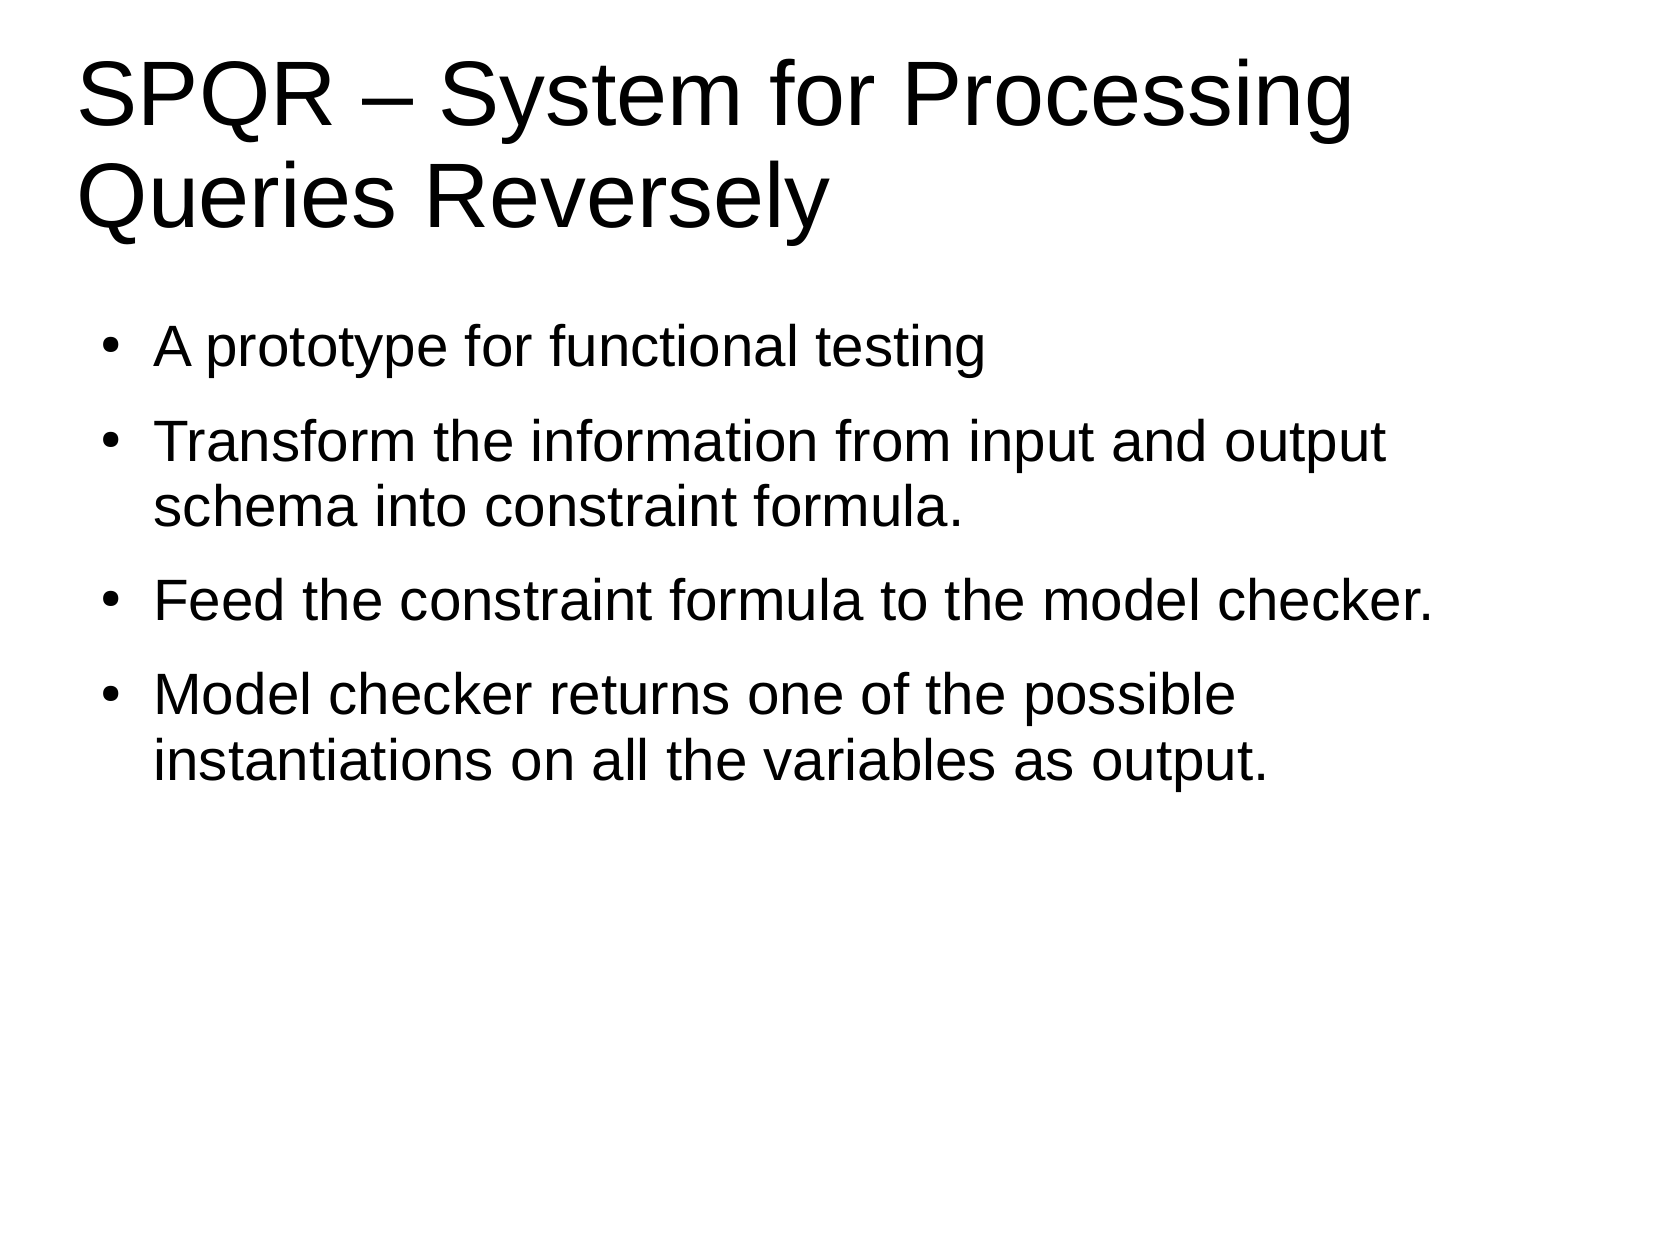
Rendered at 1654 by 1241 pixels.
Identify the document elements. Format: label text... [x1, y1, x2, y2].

list A prototype for functional testing Transform the information from input and output schema into constraint formula. Feed the constraint formula to the model checker. Model checker returns one of the possible instantiations on all the variables as output. [82, 313, 1571, 1230]
title SPQR – System for Processing Queries Reversely [76, 42, 1565, 248]
